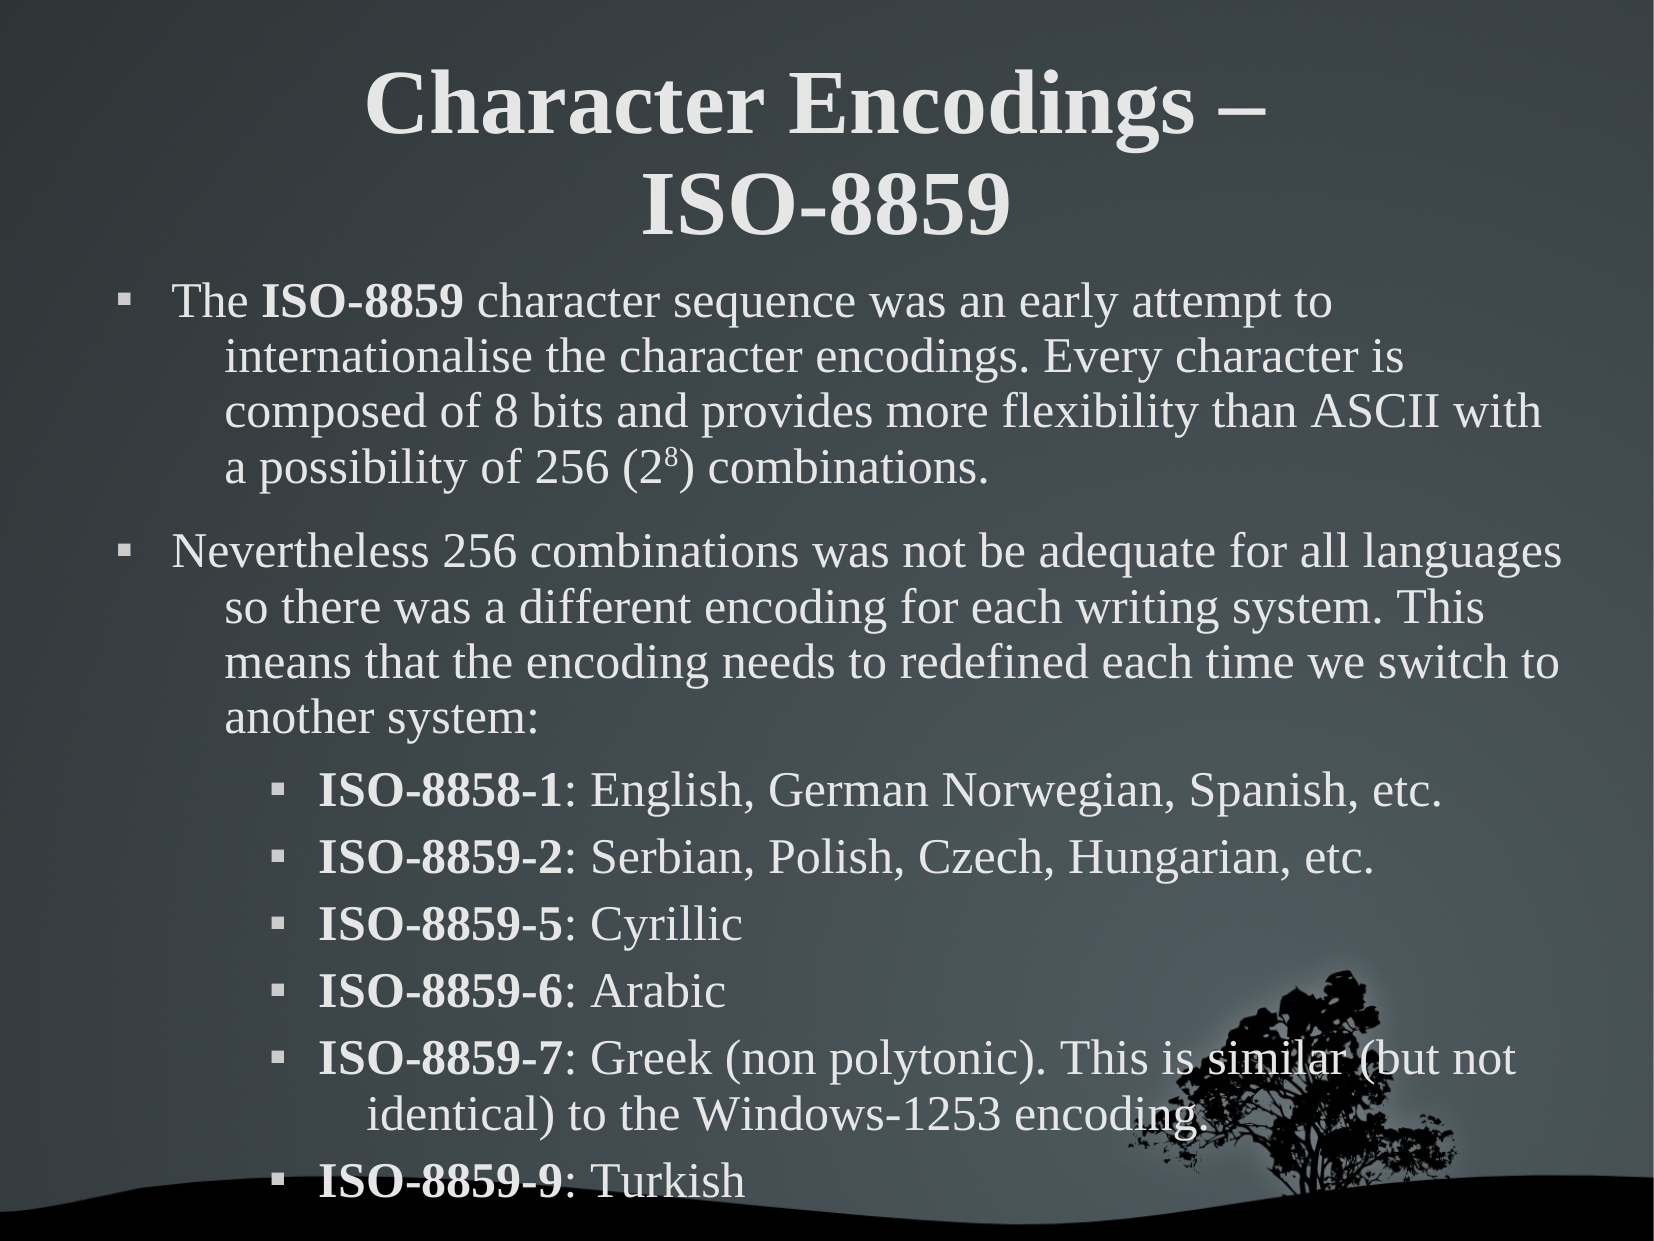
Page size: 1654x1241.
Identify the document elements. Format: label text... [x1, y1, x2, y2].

picture [0, 0, 1654, 1241]
title Character Encodings – ISO-8859 [82, 33, 1571, 273]
list The ISO-8859 character sequence was an early attempt to internationalise the character encodings. Every character is composed of 8 bits and provides more flexibility than ASCII with a possibility of 256 (28) combinations. Nevertheless 256 combinations was not be adequate for all languages so there was a different encoding for each writing system. This means that the encoding needs to redefined each time we switch to another system: ISO-8858-1: English, German Norwegian, Spanish, etc. ISO-8859-2: Serbian, Polish, Czech, Hungarian, etc. ISO-8859-5: Cyrillic ISO-8859-6: Arabic ISO-8859-7: Greek (non polytonic). This is similar (but not identical) to the Windows-1253 encoding. ISO-8859-9: Turkish [82, 273, 1571, 1238]
